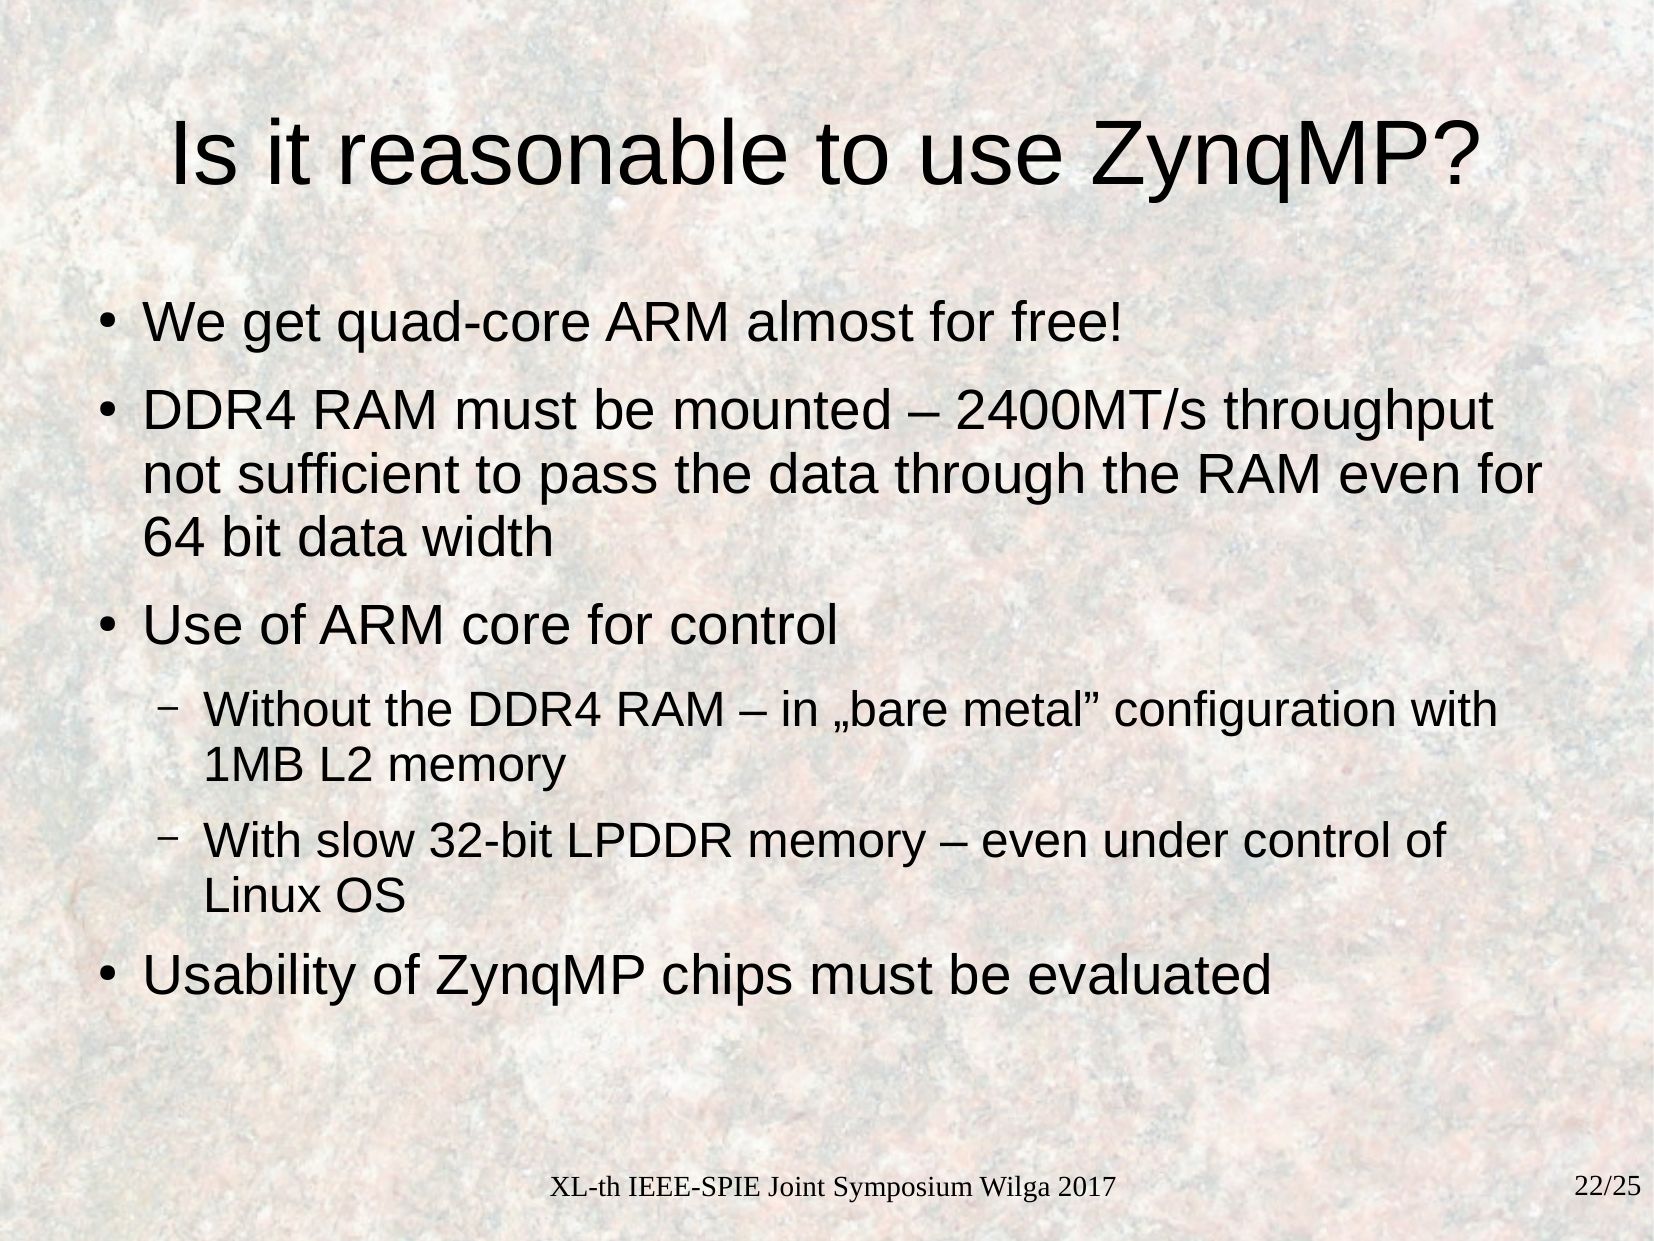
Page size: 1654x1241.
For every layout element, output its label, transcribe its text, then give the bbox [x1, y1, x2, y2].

list We get quad-core ARM almost for free! DDR4 RAM must be mounted – 2400MT/s throughput not sufficient to pass the data through the RAM even for 64 bit data width Use of ARM core for control Without the DDR4 RAM – in „bare metal” configuration with 1MB L2 memory With slow 32-bit LPDDR memory – even under control of Linux OS Usability of ZynqMP chips must be evaluated [82, 290, 1571, 1010]
title Is it reasonable to use ZynqMP? [82, 49, 1571, 257]
picture [0, 0, 1654, 1241]
